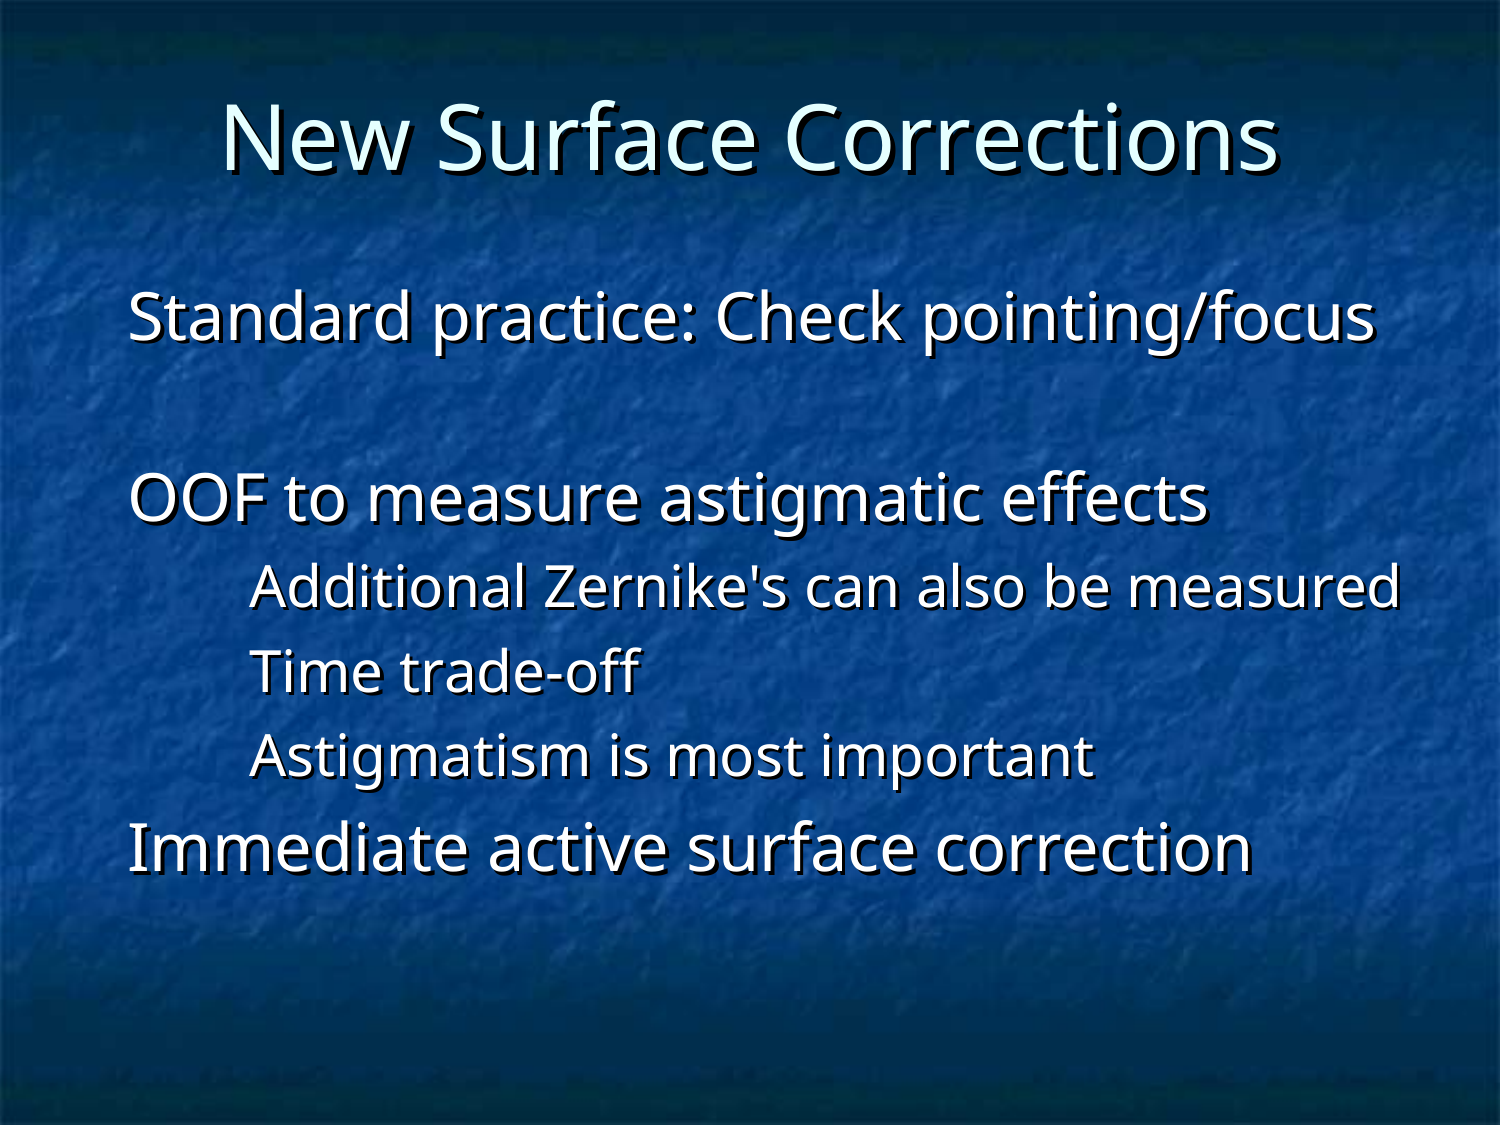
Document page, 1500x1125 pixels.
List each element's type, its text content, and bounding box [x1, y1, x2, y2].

title New Surface Corrections [75, 20, 1425, 247]
picture [0, 0, 1500, 1125]
list Standard practice: Check pointing/focus OOF to measure astigmatic effects Additional Zernike's can also be measured Time trade-off Astigmatism is most important Immediate active surface correction [75, 265, 1425, 942]
